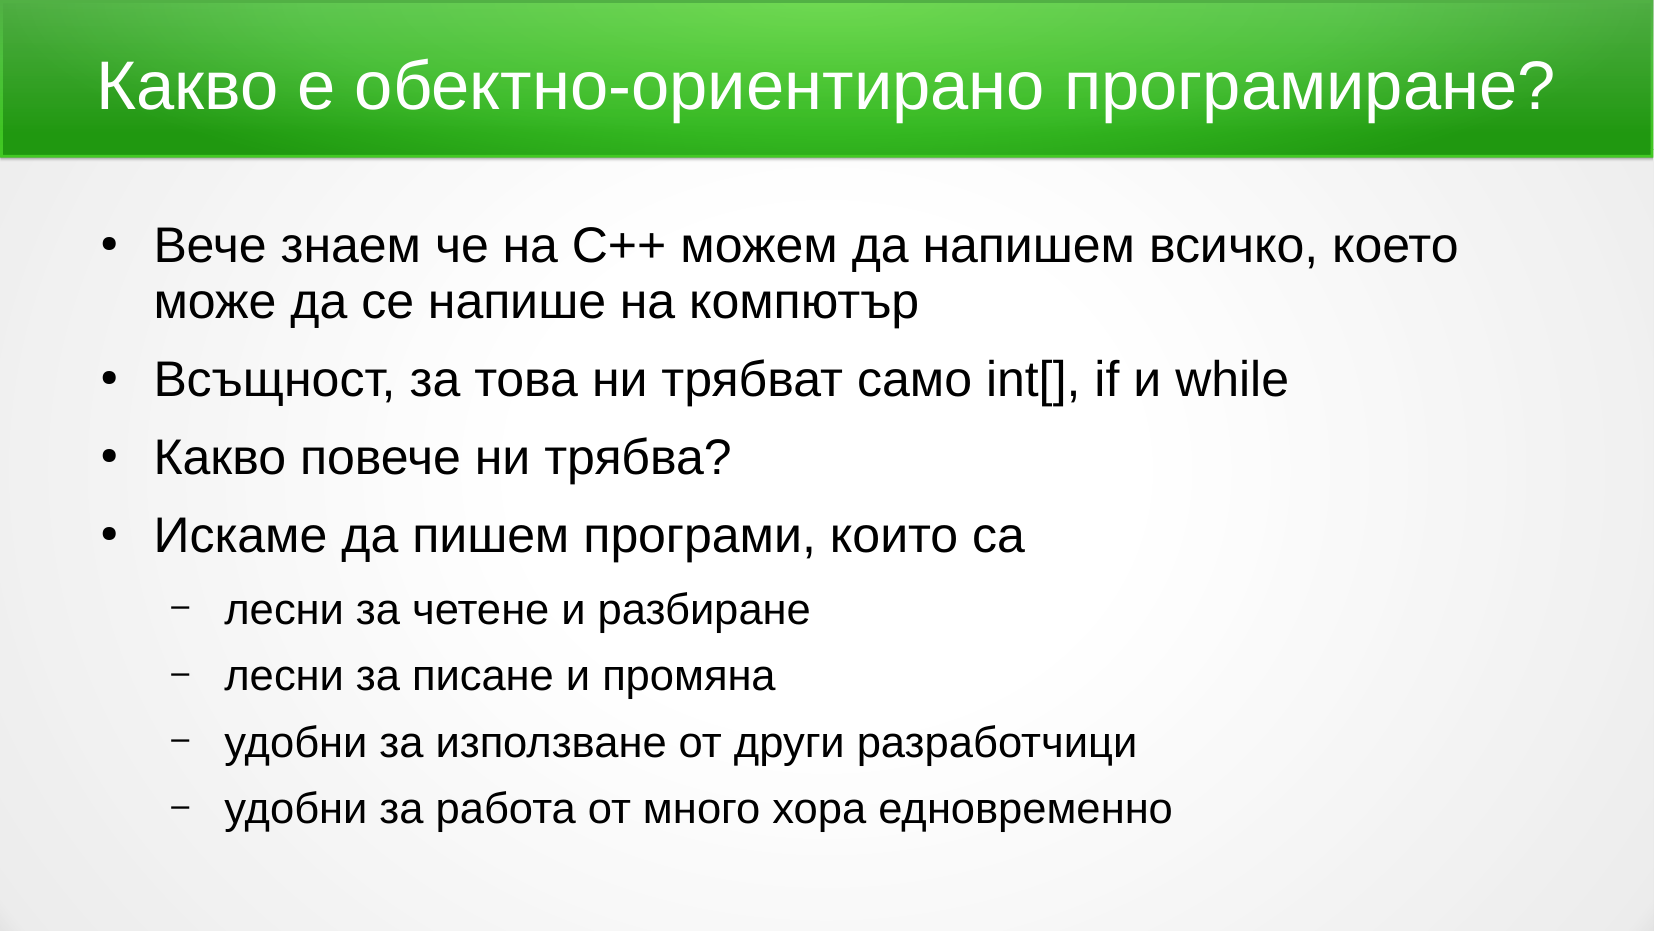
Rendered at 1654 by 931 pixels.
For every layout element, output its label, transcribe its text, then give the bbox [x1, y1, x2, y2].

title Какво е обектно-ориентирано програмиране? [82, 37, 1571, 135]
list Вече знаем че на C++ можем да напишем всичко, което може да се напише на компютър Всъщност, за това ни трябват само int[], if и while Какво повече ни трябва? Искаме да пишем програми, които са лесни за четене и разбиране лесни за писане и промяна удобни за използване от други разработчици удобни за работа от много хора едновременно [82, 217, 1538, 898]
